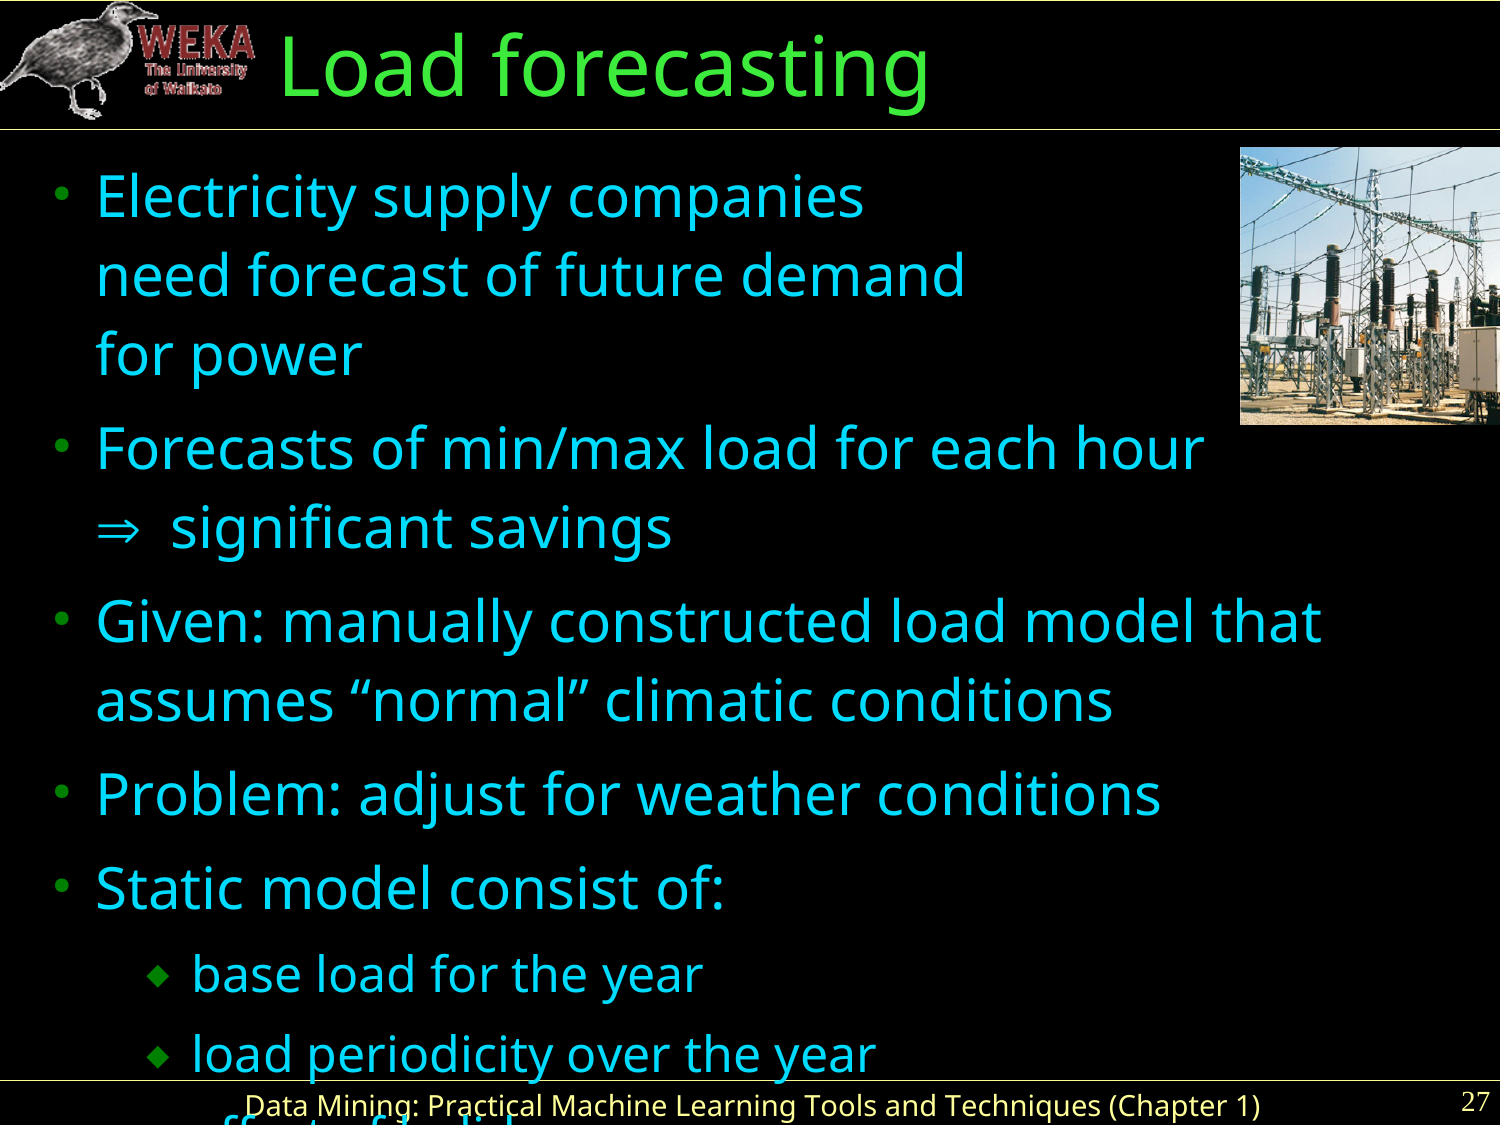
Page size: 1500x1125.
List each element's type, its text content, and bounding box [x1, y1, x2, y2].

list Electricity supply companies need forecast of future demand for power Forecasts of min/max load for each hour ⇒ significant savings Given: manually constructed load model that assumes “normal” climatic conditions Problem: adjust for weather conditions Static model consist of: base load for the year load periodicity over the year effect of holidays [37, 147, 1388, 1078]
title Load forecasting [263, 0, 1500, 147]
picture [0, 1, 263, 129]
picture [1240, 147, 1500, 426]
